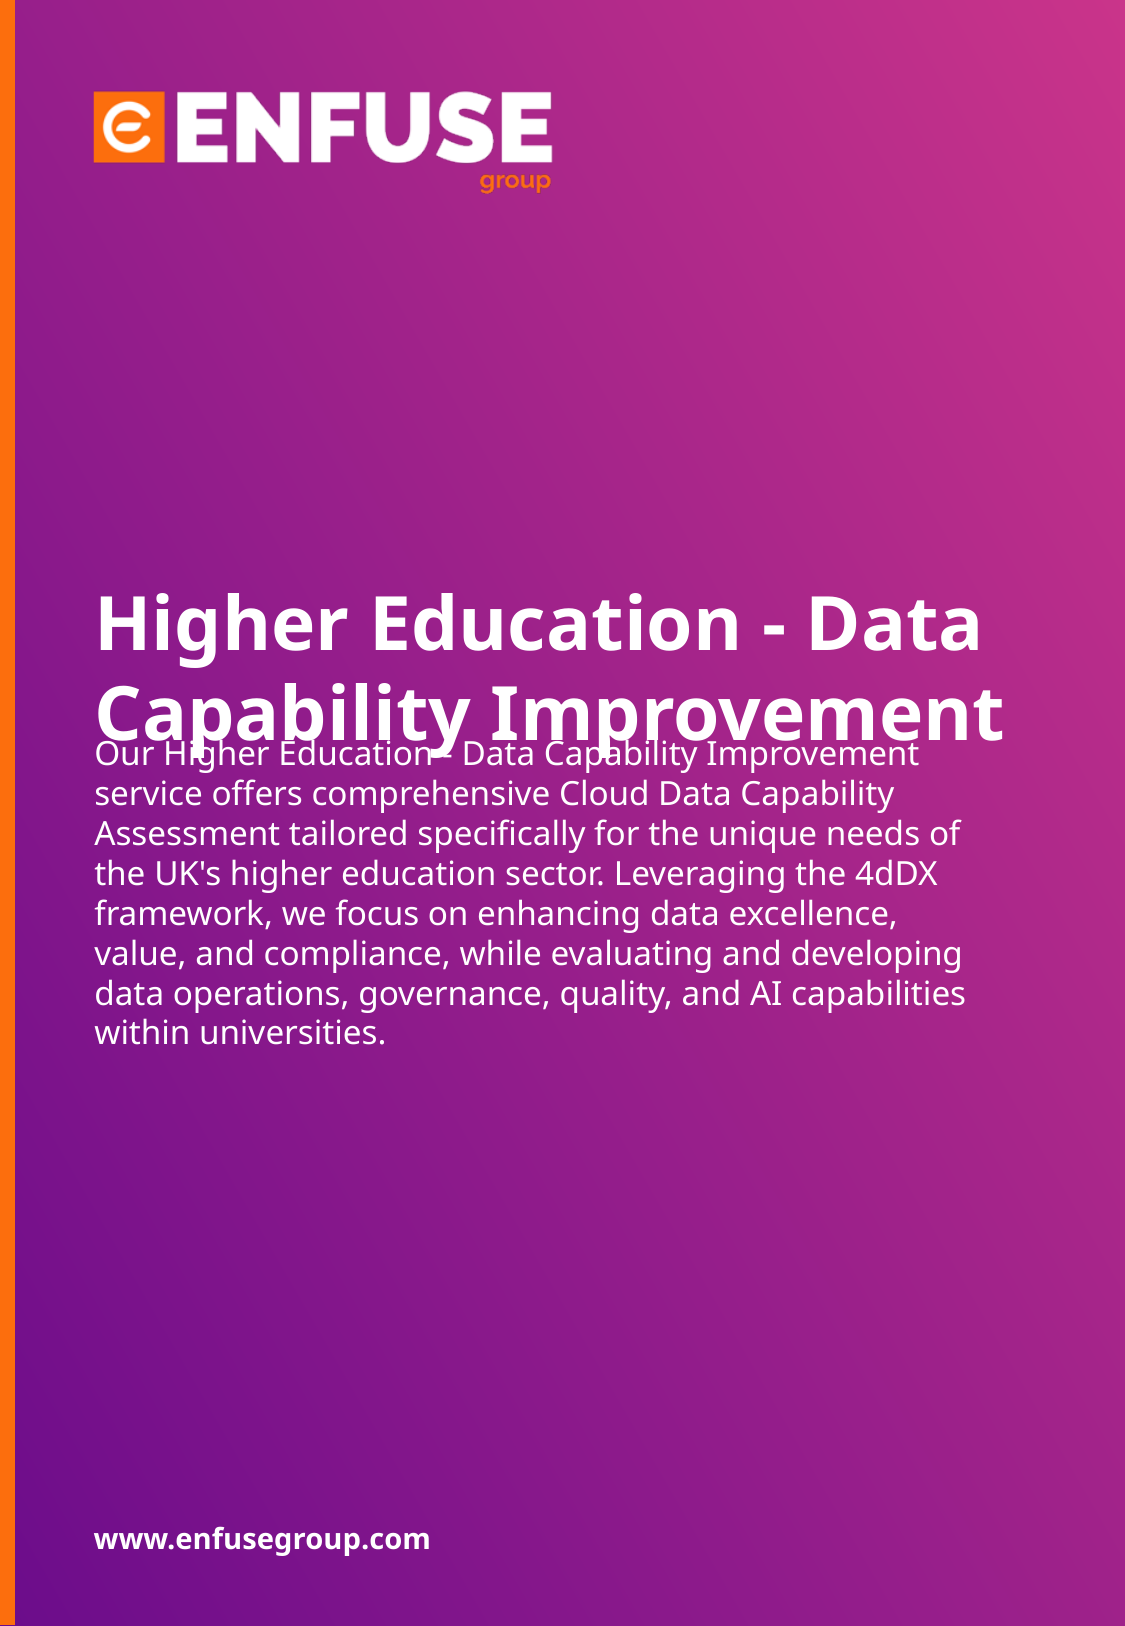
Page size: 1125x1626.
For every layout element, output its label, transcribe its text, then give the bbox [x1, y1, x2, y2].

text_box Higher Education - Data Capability Improvement [94, 567, 1064, 694]
text_box Our Higher Education - Data Capability Improvement service offers comprehensive Cloud Data Capability Assessment tailored specifically for the unique needs of the UK's higher education sector. Leveraging the 4dDX framework, we focus on enhancing data excellence, value, and compliance, while evaluating and developing data operations, governance, quality, and AI capabilities within universities. [94, 724, 980, 1227]
